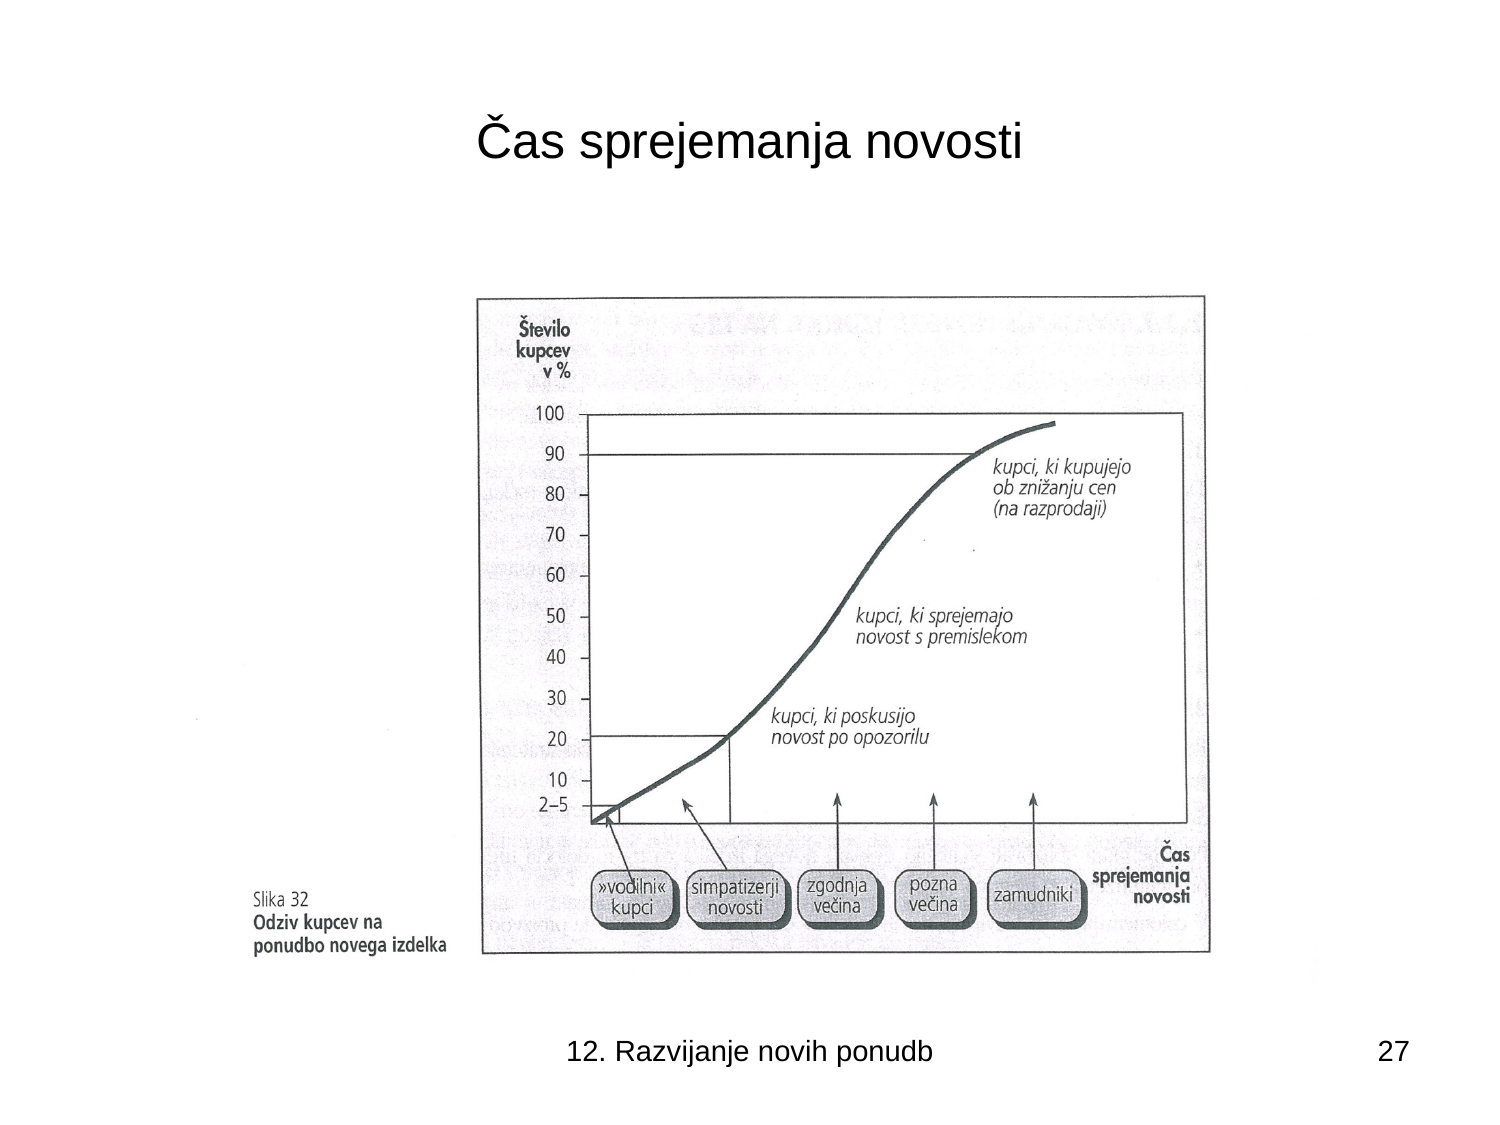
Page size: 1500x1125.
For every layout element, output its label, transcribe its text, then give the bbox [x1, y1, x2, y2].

title Čas sprejemanja novosti [75, 45, 1426, 233]
text_box [172, 262, 1328, 1006]
text_box <number> [1074, 1024, 1426, 1103]
text_box 12. Razvijanje novih ponudb [512, 1024, 988, 1103]
